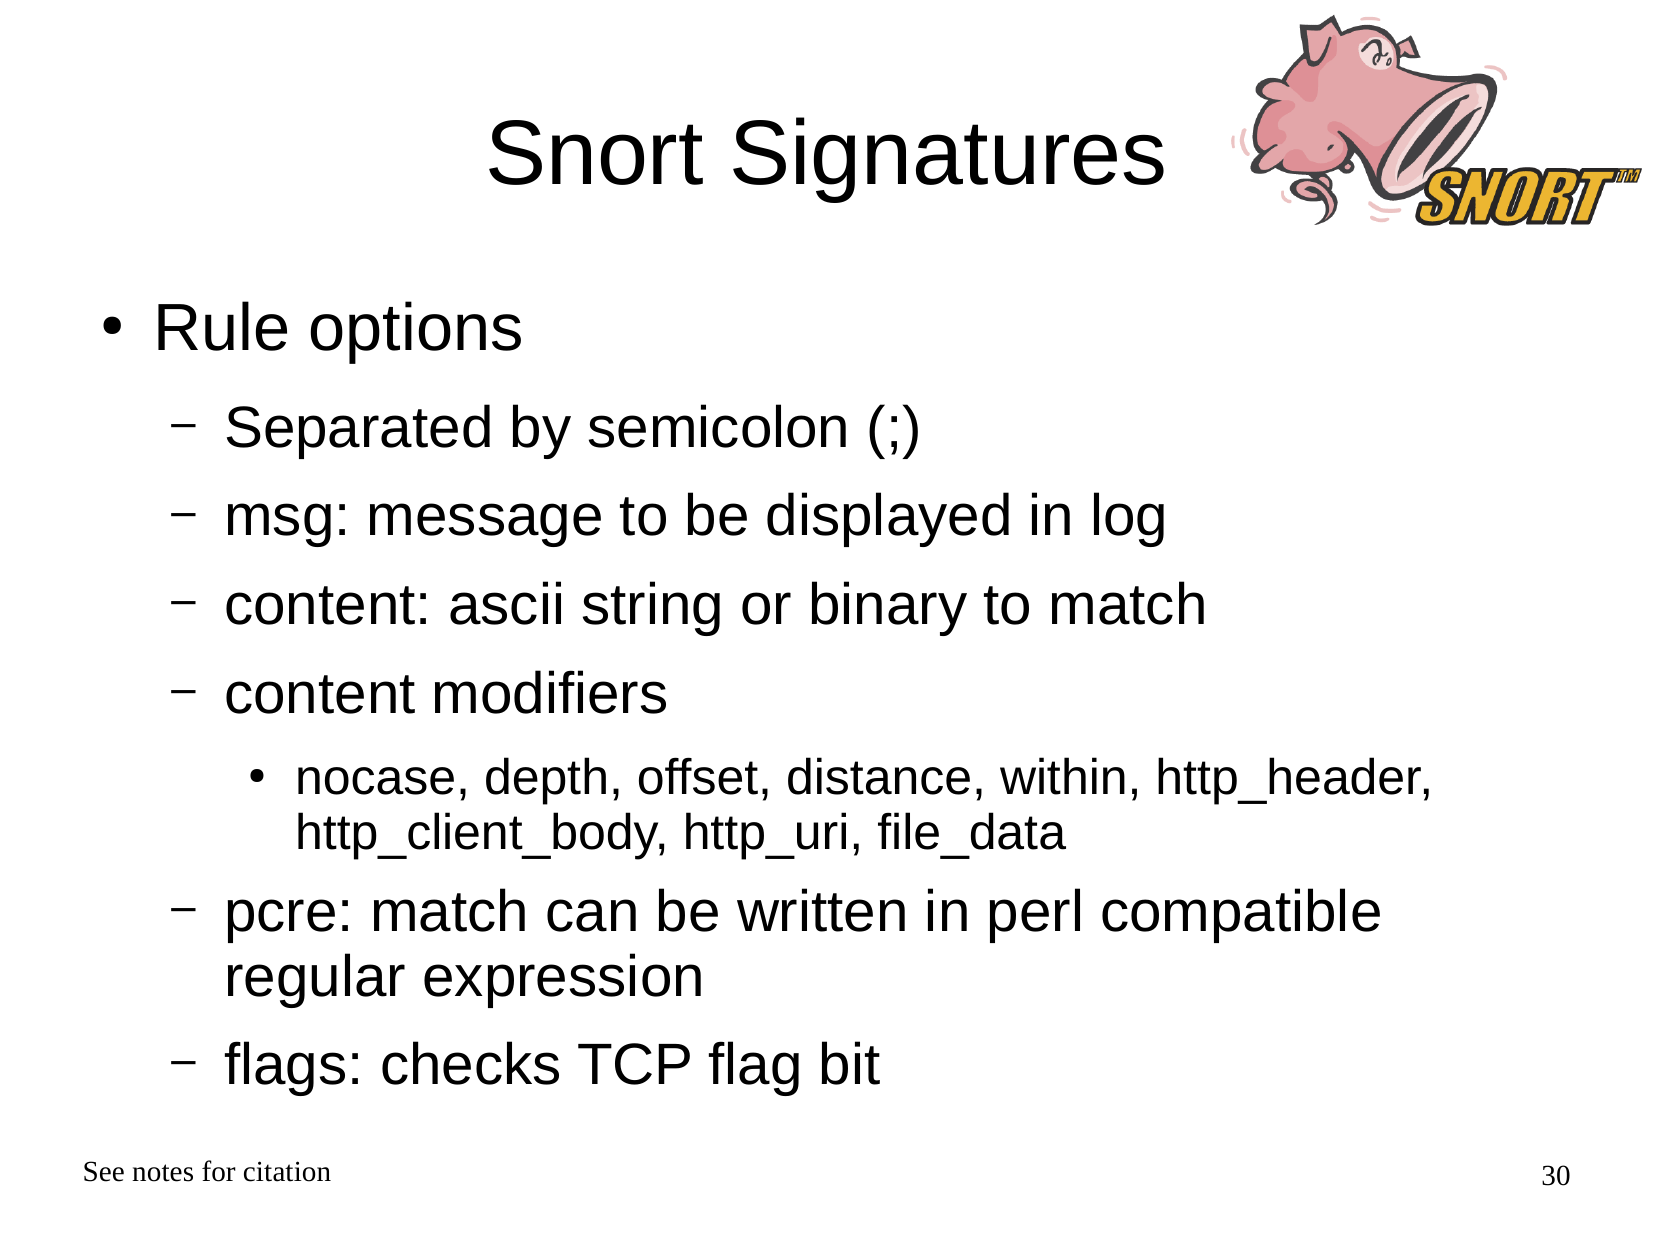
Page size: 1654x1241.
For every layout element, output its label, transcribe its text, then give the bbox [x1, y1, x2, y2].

picture [1222, 0, 1654, 241]
title Snort Signatures [82, 49, 1571, 257]
list Rule options Separated by semicolon (;) msg: message to be displayed in log content: ascii string or binary to match content modifiers nocase, depth, offset, distance, within, http_header, http_client_body, http_uri, file_data pcre: match can be written in perl compatible regular expression flags: checks TCP flag bit [82, 290, 1576, 1111]
